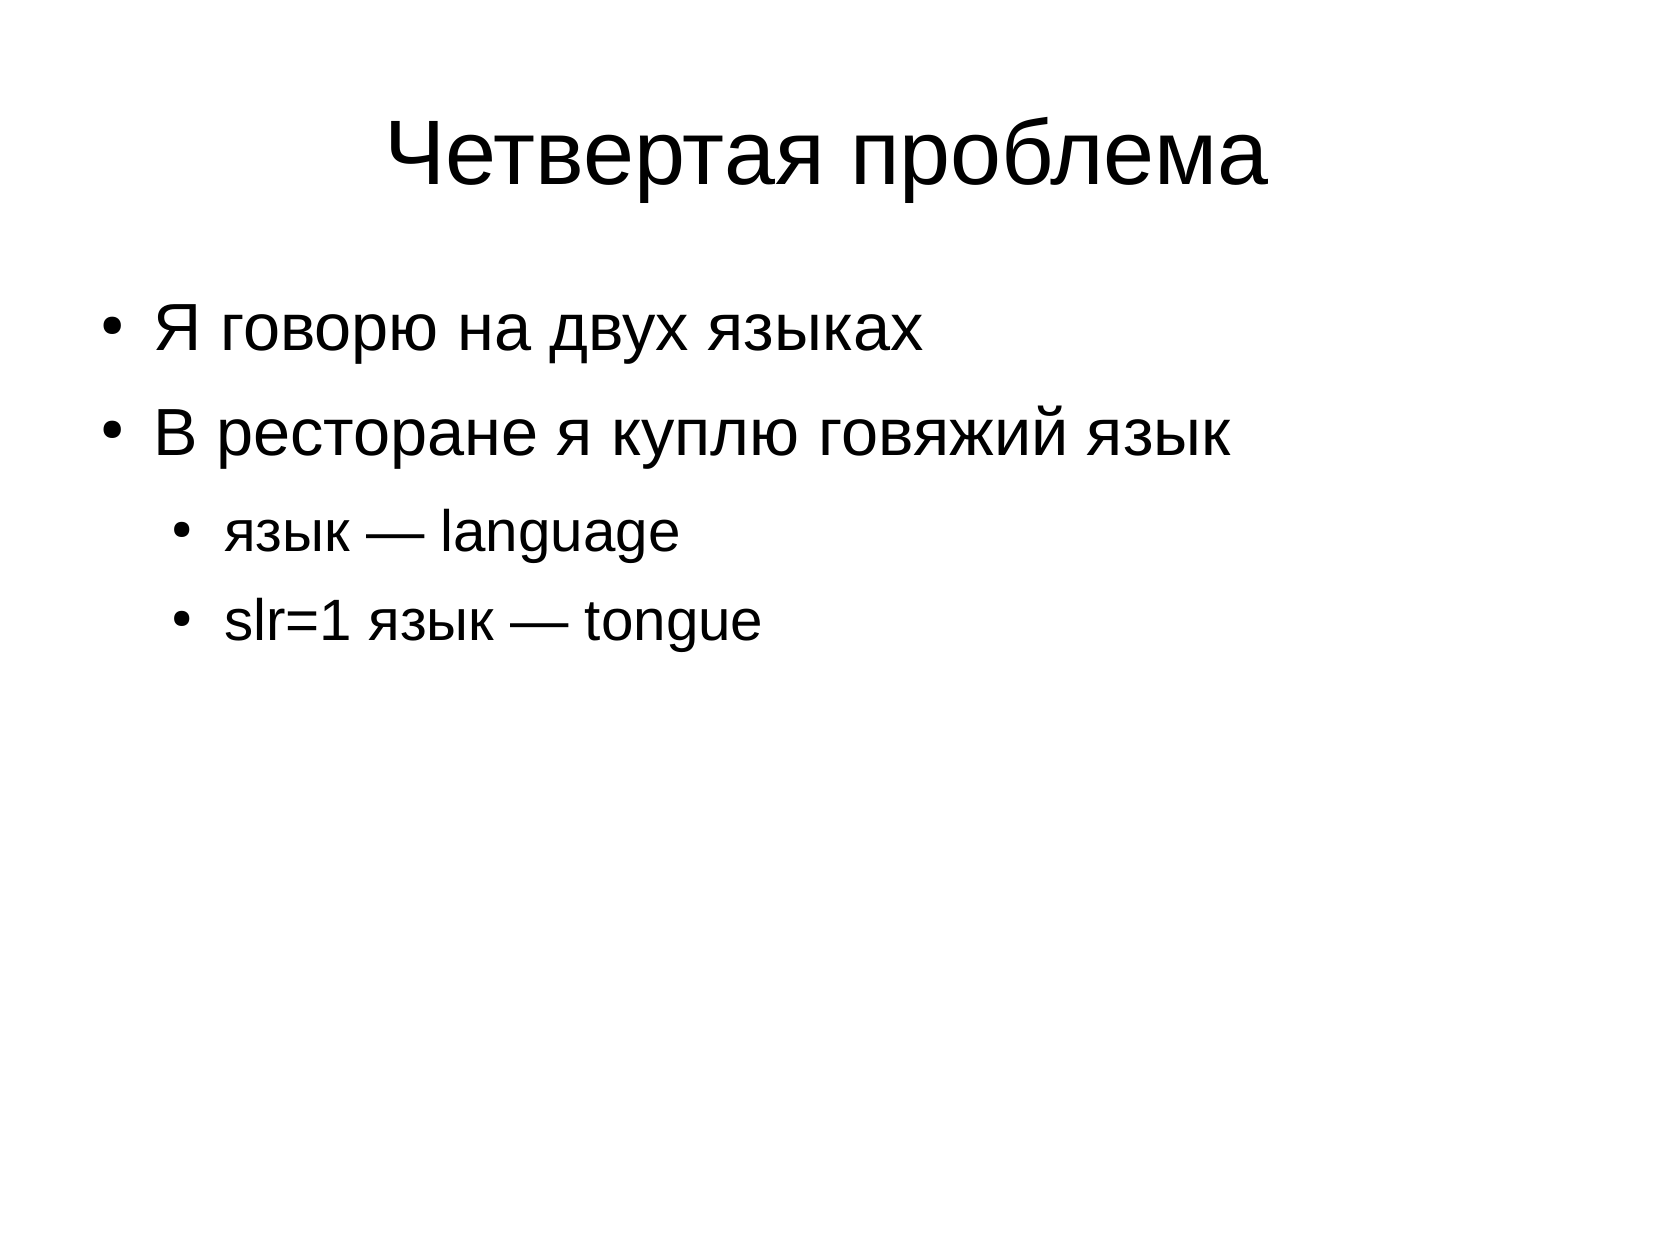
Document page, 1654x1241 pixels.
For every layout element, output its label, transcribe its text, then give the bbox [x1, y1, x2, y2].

title Четвертая проблема [82, 49, 1571, 257]
list Я говорю на двух языках В ресторане я куплю говяжий язык язык — language slr=1 язык — tongue [82, 290, 1571, 1109]
